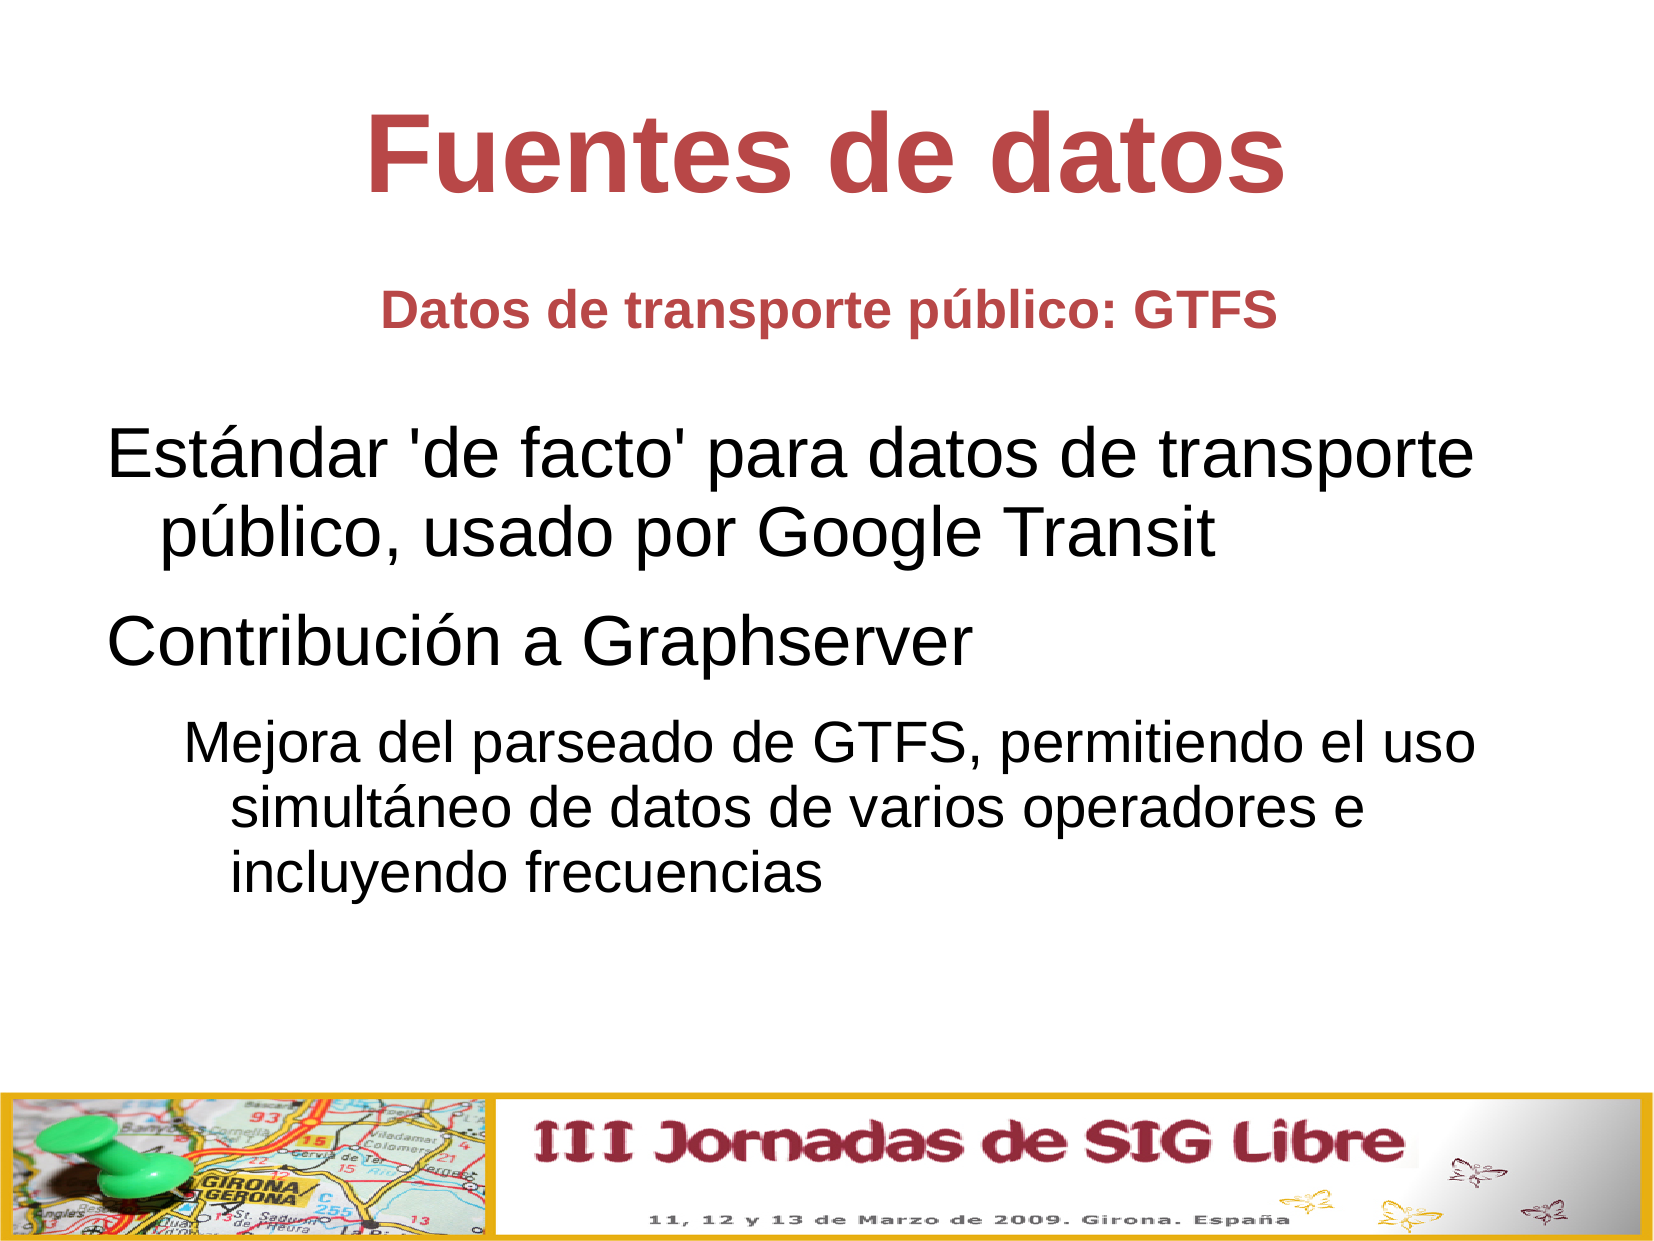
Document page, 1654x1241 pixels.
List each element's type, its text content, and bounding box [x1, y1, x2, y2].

title Fuentes de datos [82, 49, 1571, 257]
list Estándar 'de facto' para datos de transporte público, usado por Google Transit Contribución a Graphserver Mejora del parseado de GTFS, permitiendo el uso simultáneo de datos de varios operadores e incluyendo frecuencias [88, 413, 1571, 1077]
picture [0, 1092, 1654, 1241]
text_box Datos de transporte público: GTFS [366, 271, 1296, 369]
